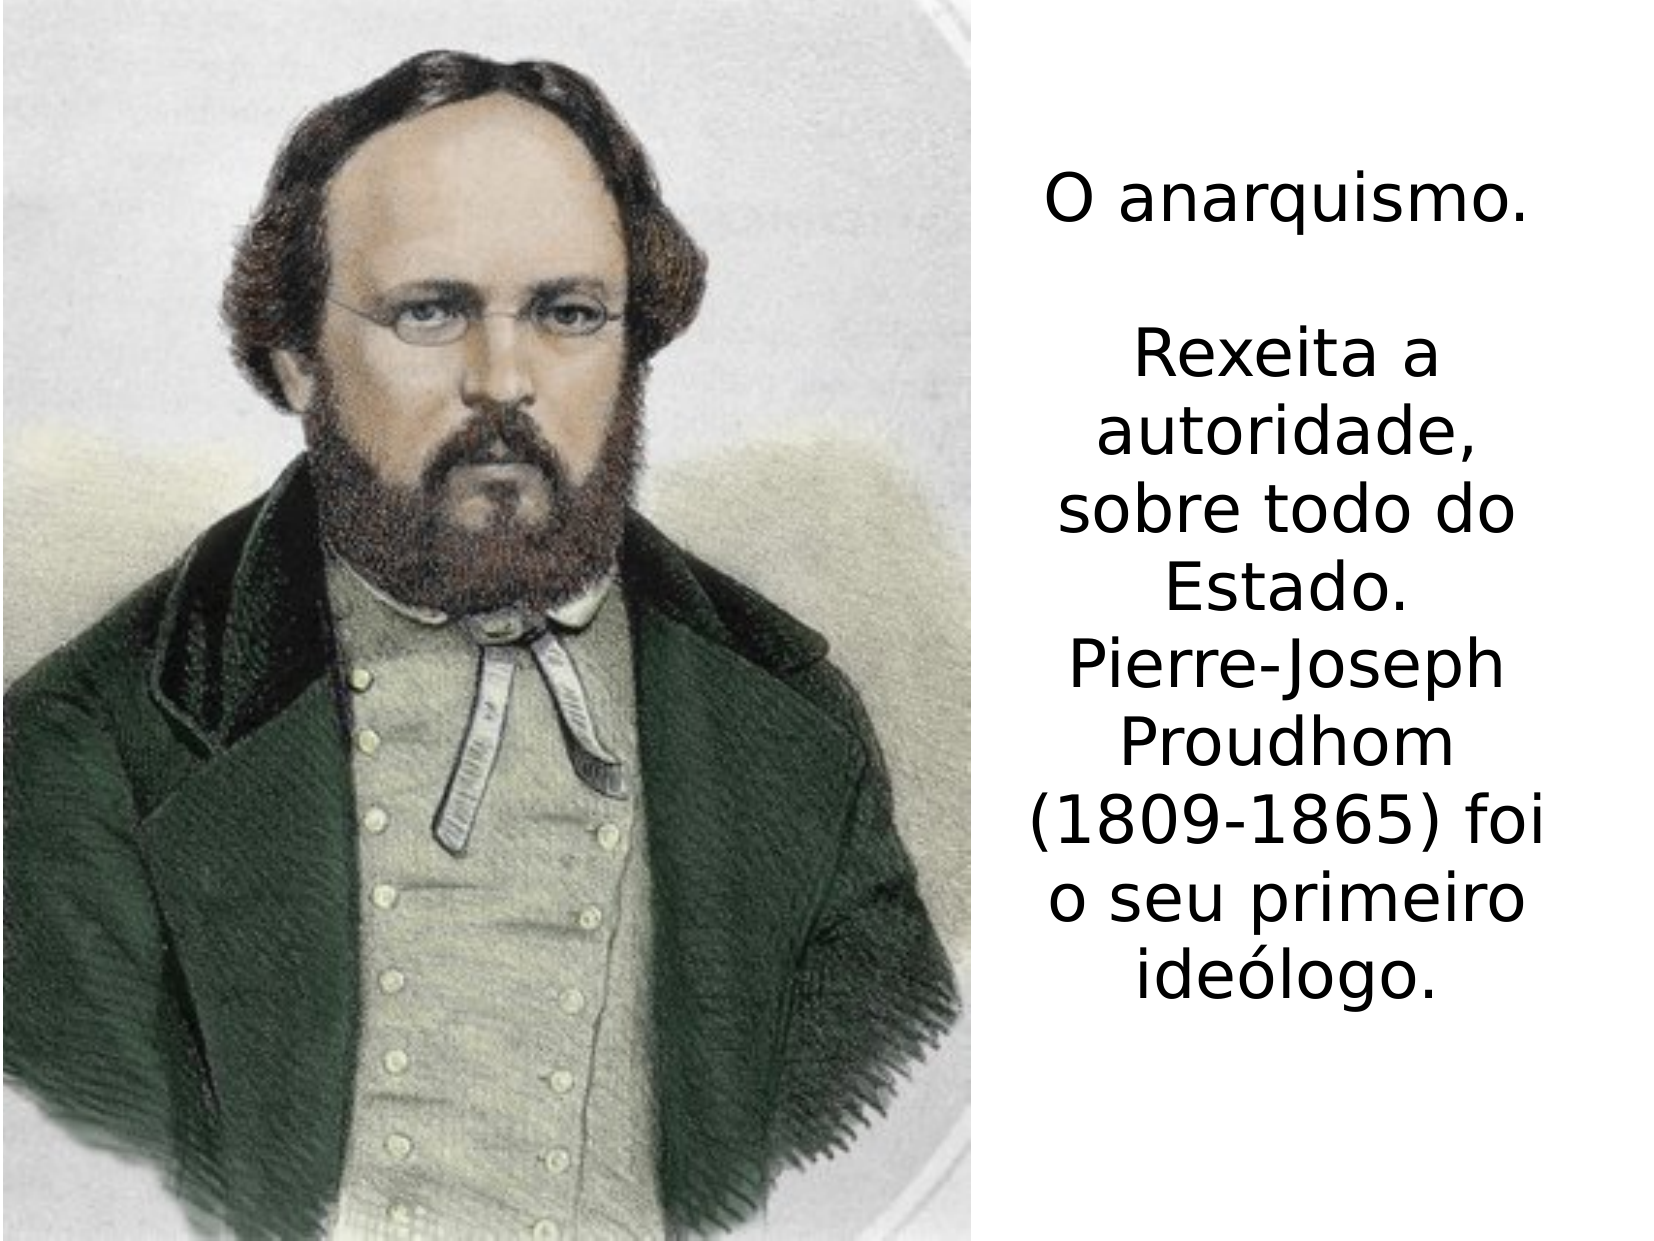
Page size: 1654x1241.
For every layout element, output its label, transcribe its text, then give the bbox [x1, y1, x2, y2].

picture [3, 0, 971, 1241]
subtitle O anarquismo. Rexeita a autoridade, sobre todo do Estado. Pierre-Joseph Proudhom (1809-1865) foi o seu primeiro ideólogo. [1003, 159, 1571, 1015]
